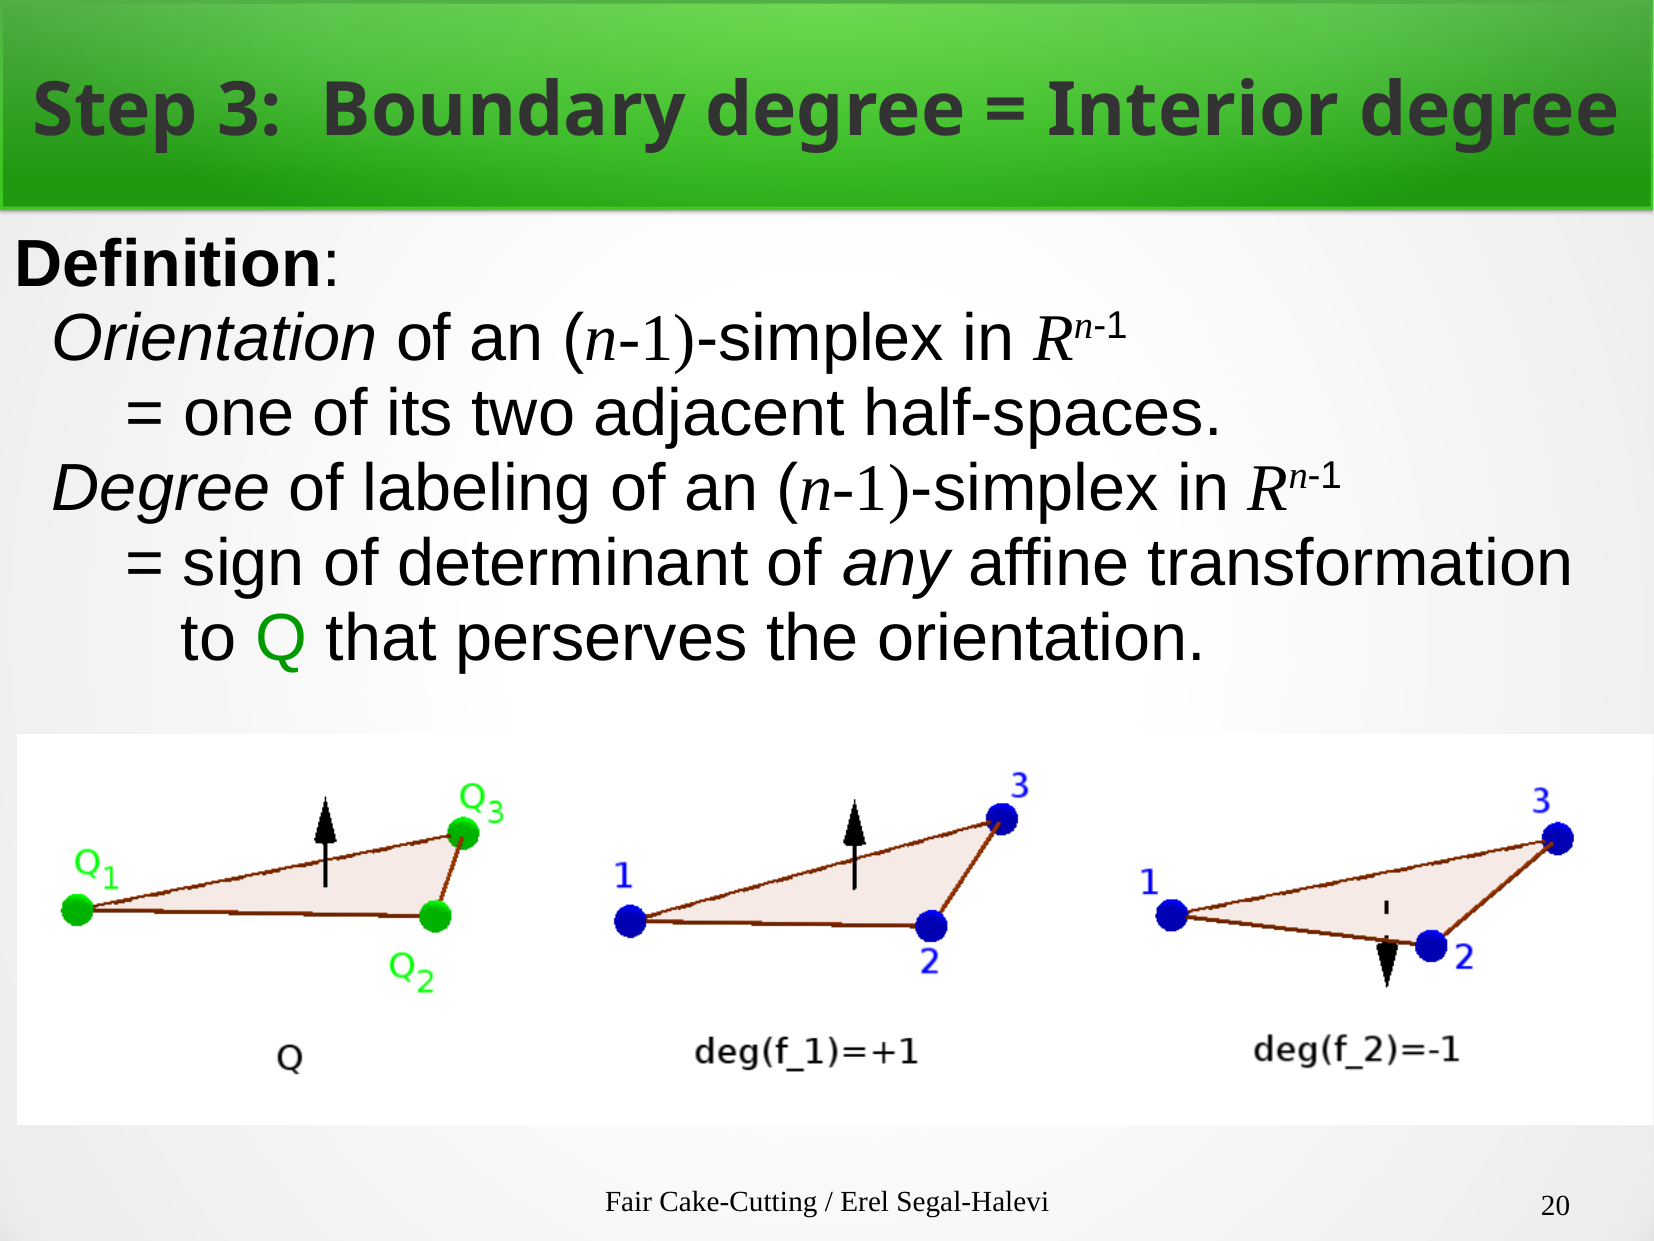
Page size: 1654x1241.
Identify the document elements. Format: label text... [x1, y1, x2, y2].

title Step 3: Boundary degree = Interior degree [0, 0, 1654, 218]
text_box Definition: Orientation of an (n-1)-simplex in Rn-1 = one of its two adjacent half-spaces. Degree of labeling of an (n-1)-simplex in Rn-1 = sign of determinant of any affine transformation to Q that perserves the orientation. [0, 218, 1654, 683]
picture [17, 734, 1654, 1126]
